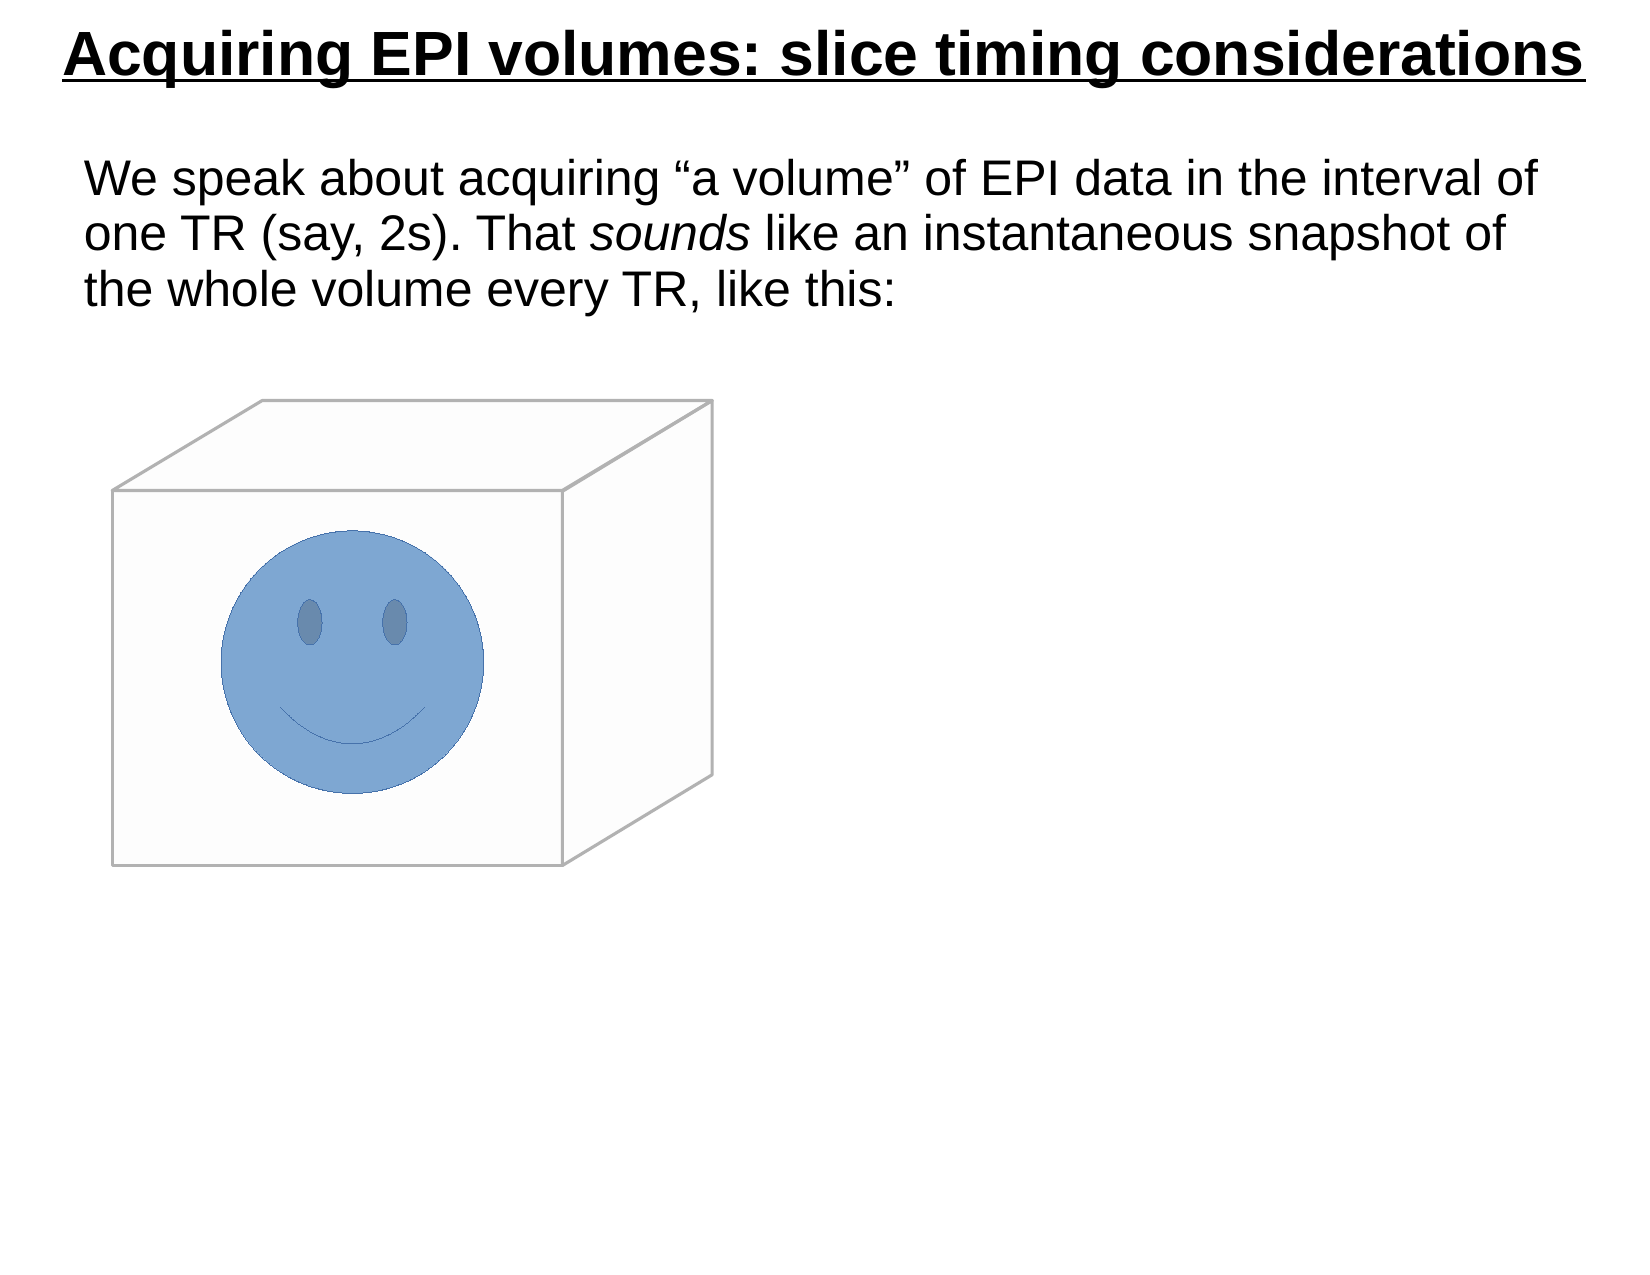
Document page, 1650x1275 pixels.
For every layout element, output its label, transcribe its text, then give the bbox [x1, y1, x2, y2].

text_box We speak about acquiring “a volume” of EPI data in the interval of one TR (say, 2s). That sounds like an instantaneous snapshot of the whole volume every TR, like this: [69, 142, 1570, 325]
text_box Acquiring EPI volumes: slice timing considerations [47, 11, 1601, 97]
text_box [112, 400, 713, 866]
